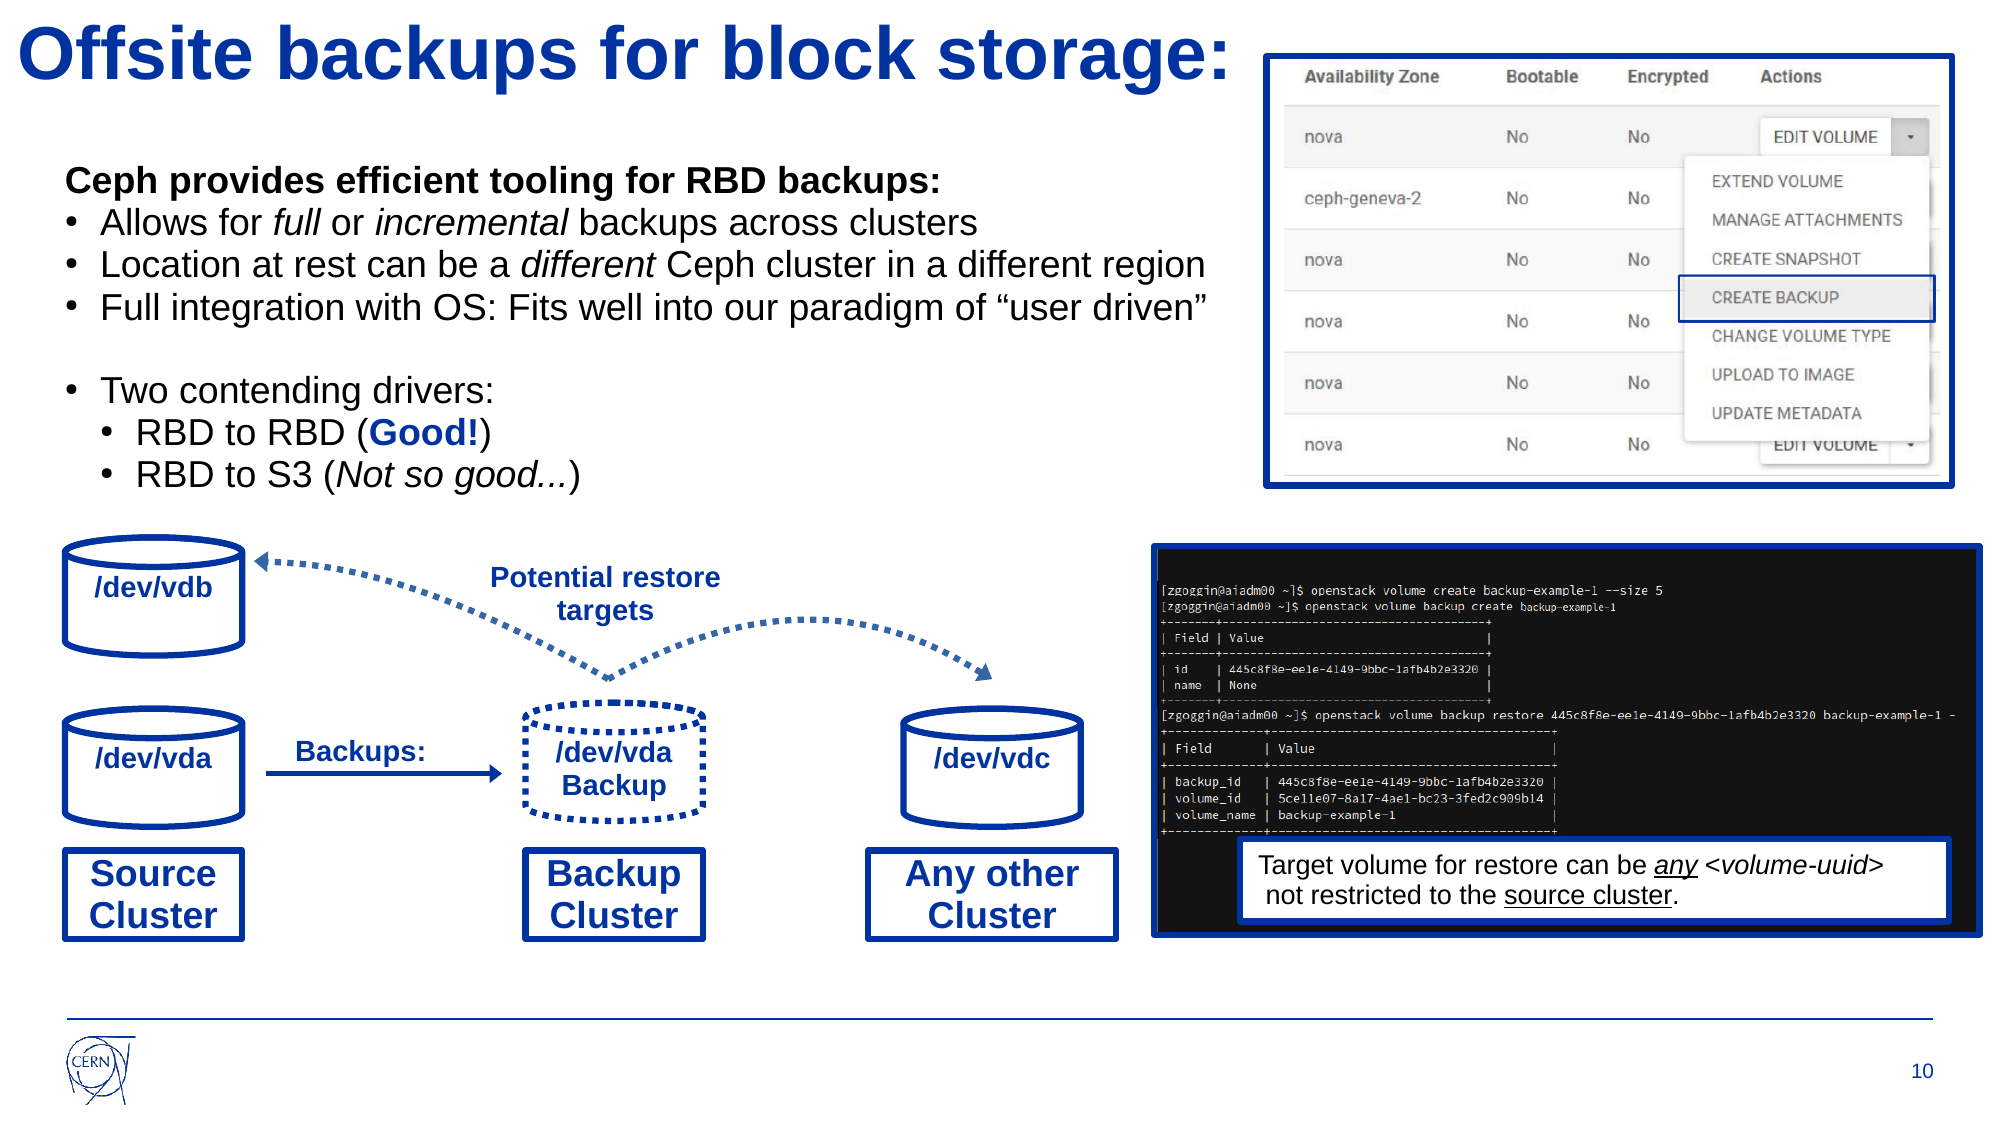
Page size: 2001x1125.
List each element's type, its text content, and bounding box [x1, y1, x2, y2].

picture [1269, 59, 1949, 483]
text_box Backup Cluster [525, 850, 703, 939]
text_box Potential restore targets [490, 561, 731, 627]
text_box Offsite backups for block storage: [17, 11, 1235, 101]
text_box 10 [1911, 1059, 1935, 1085]
text_box /dev/vda [64, 724, 243, 827]
text_box /dev/vdc [903, 725, 1081, 827]
text_box Ceph provides efficient tooling for RBD backups: Allows for full or incremental backups across clusters Location at rest can be a different Ceph cluster in a different region Full integration with OS: Fits well into our paradigm of “user driven” Two contending drivers: RBD to RBD (Good!) RBD to S3 (Not so good...) [50, 152, 1418, 672]
text_box /dev/vda Backup [525, 719, 703, 821]
text_box /dev/vdb [64, 553, 243, 656]
text_box Backups: [295, 734, 452, 768]
picture [1157, 549, 1977, 932]
text_box Target volume for restore can be any <volume-uuid> not restricted to the source cluster. [1240, 838, 1949, 922]
text_box Source Cluster [64, 850, 243, 939]
picture [66, 1036, 149, 1106]
text_box Any other Cluster [868, 850, 1117, 939]
